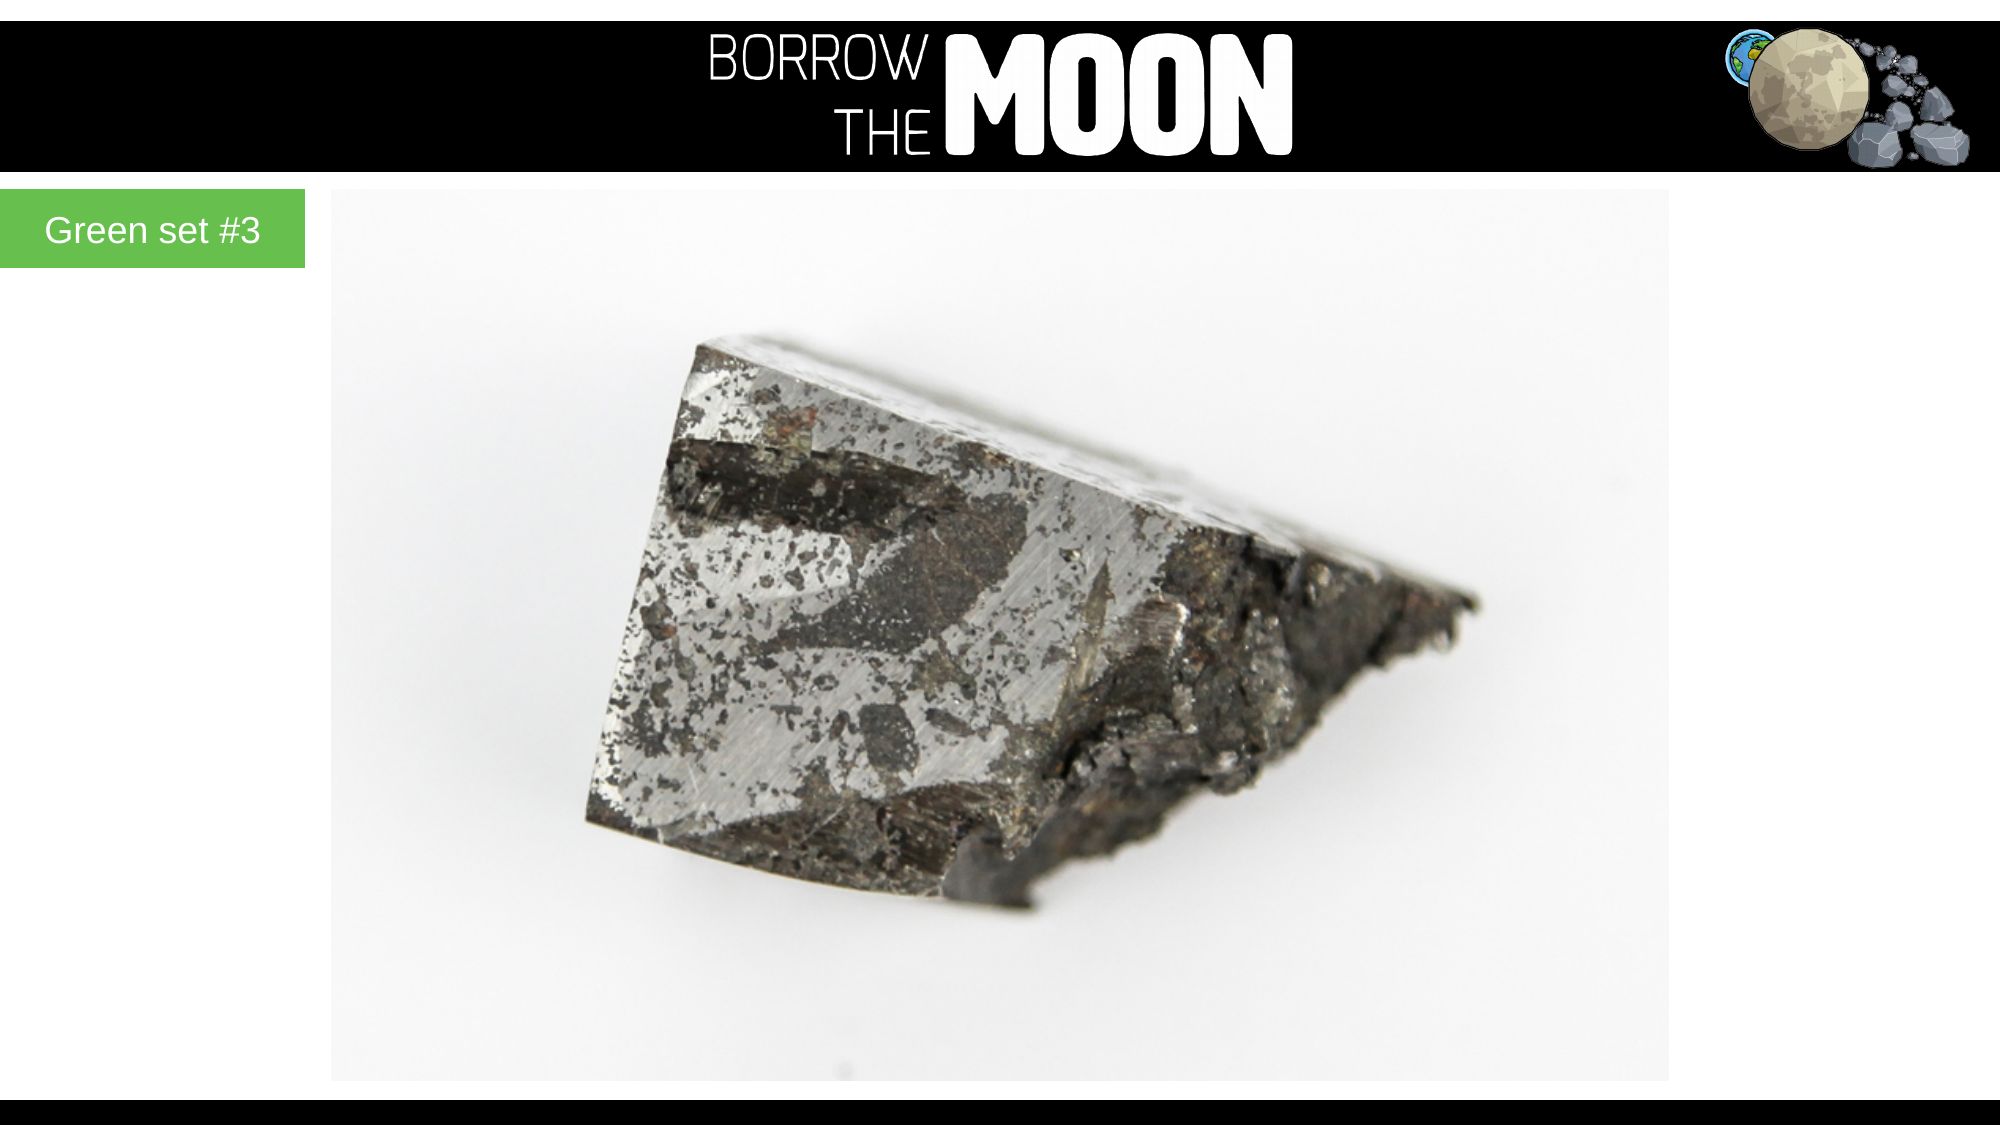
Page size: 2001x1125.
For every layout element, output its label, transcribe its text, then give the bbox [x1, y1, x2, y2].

picture [331, 189, 1669, 1081]
text_box Green set #3 [0, 189, 305, 268]
